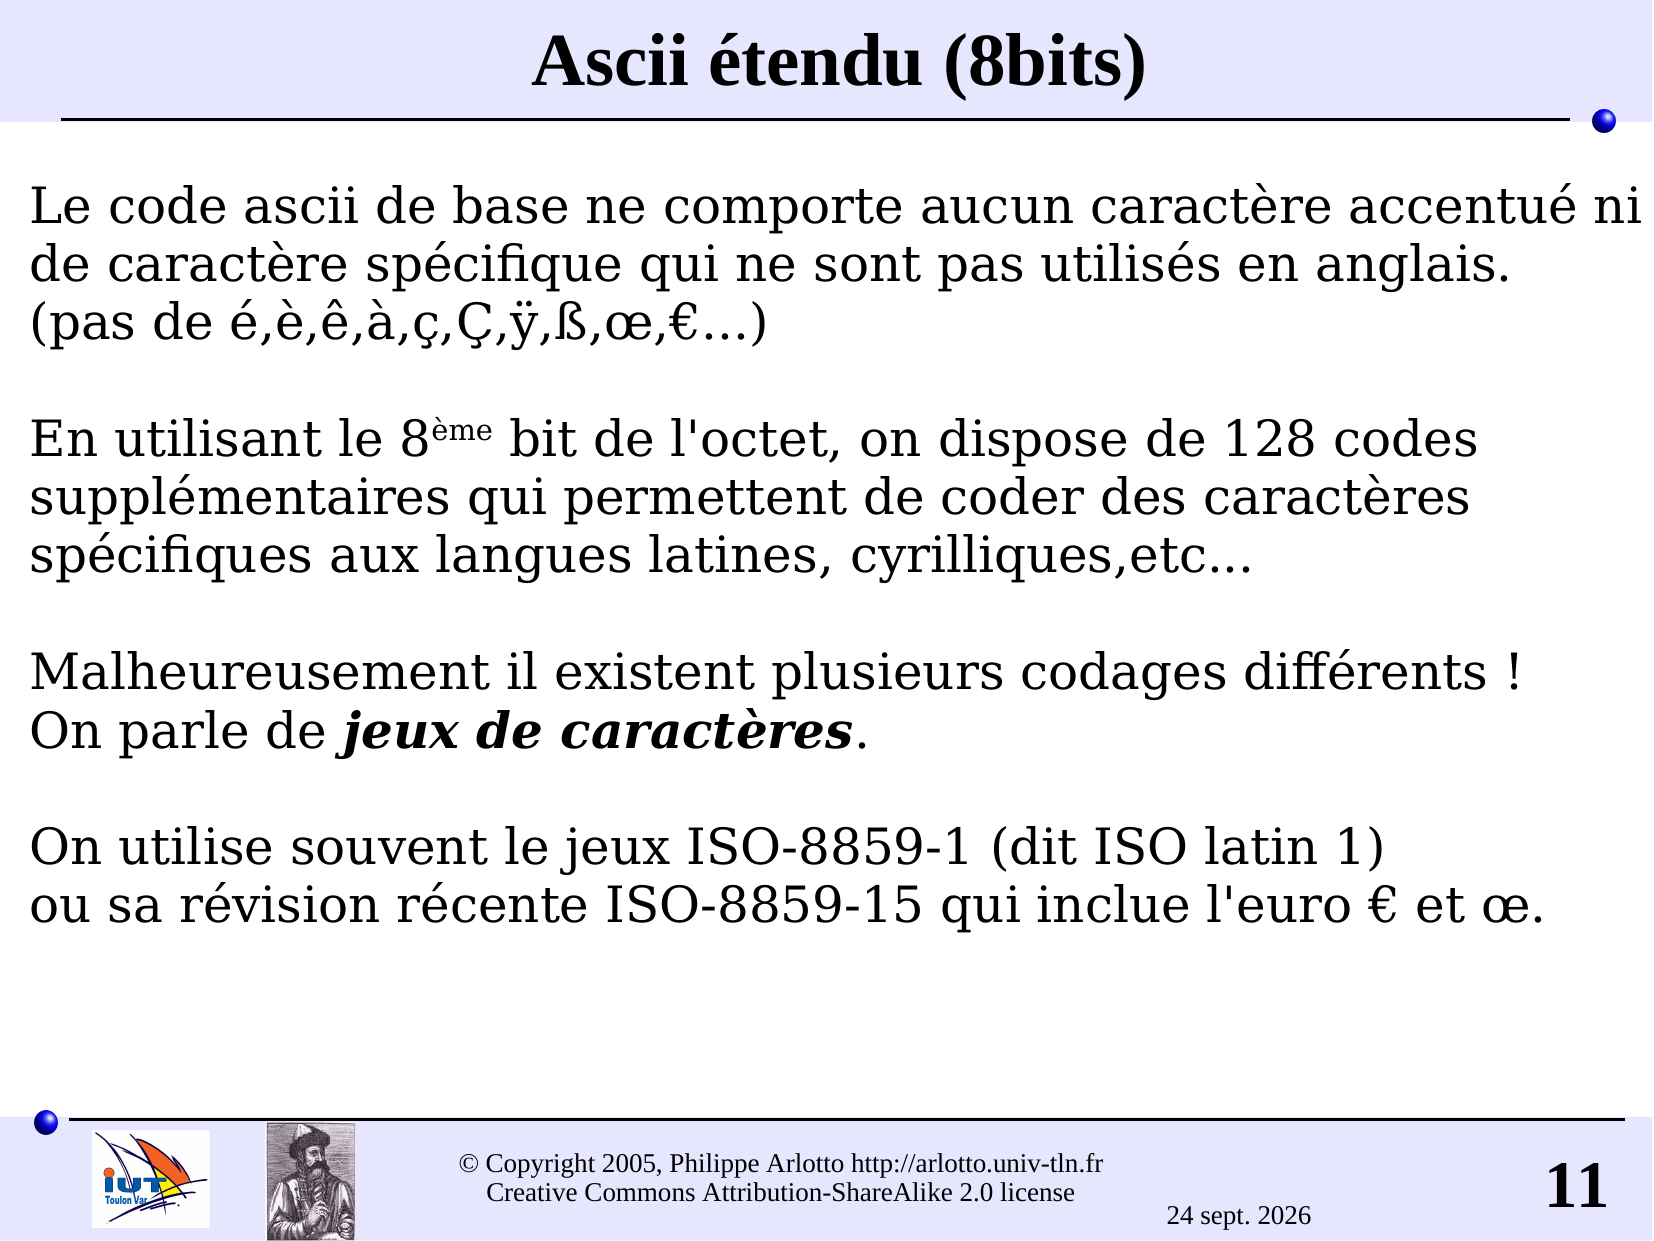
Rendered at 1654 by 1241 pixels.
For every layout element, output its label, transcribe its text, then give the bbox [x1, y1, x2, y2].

picture [265, 1122, 355, 1241]
title Ascii étendu (8bits) [95, 11, 1585, 110]
text_box Le code ascii de base ne comporte aucun caractère accentué ni de caractère spécifique qui ne sont pas utilisés en anglais. (pas de é,è,ê,à,ç,Ç,ÿ,ß,œ,€...) En utilisant le 8ème bit de l'octet, on dispose de 128 codes supplémentaires qui permettent de coder des caractères spécifiques aux langues latines, cyrilliques,etc... Malheureusement il existent plusieurs codages différents ! On parle de jeux de caractères. On utilise souvent le jeux ISO-8859-1 (dit ISO latin 1) ou sa révision récente ISO-8859-15 qui inclue l'euro € et œ. [29, 177, 1644, 1053]
